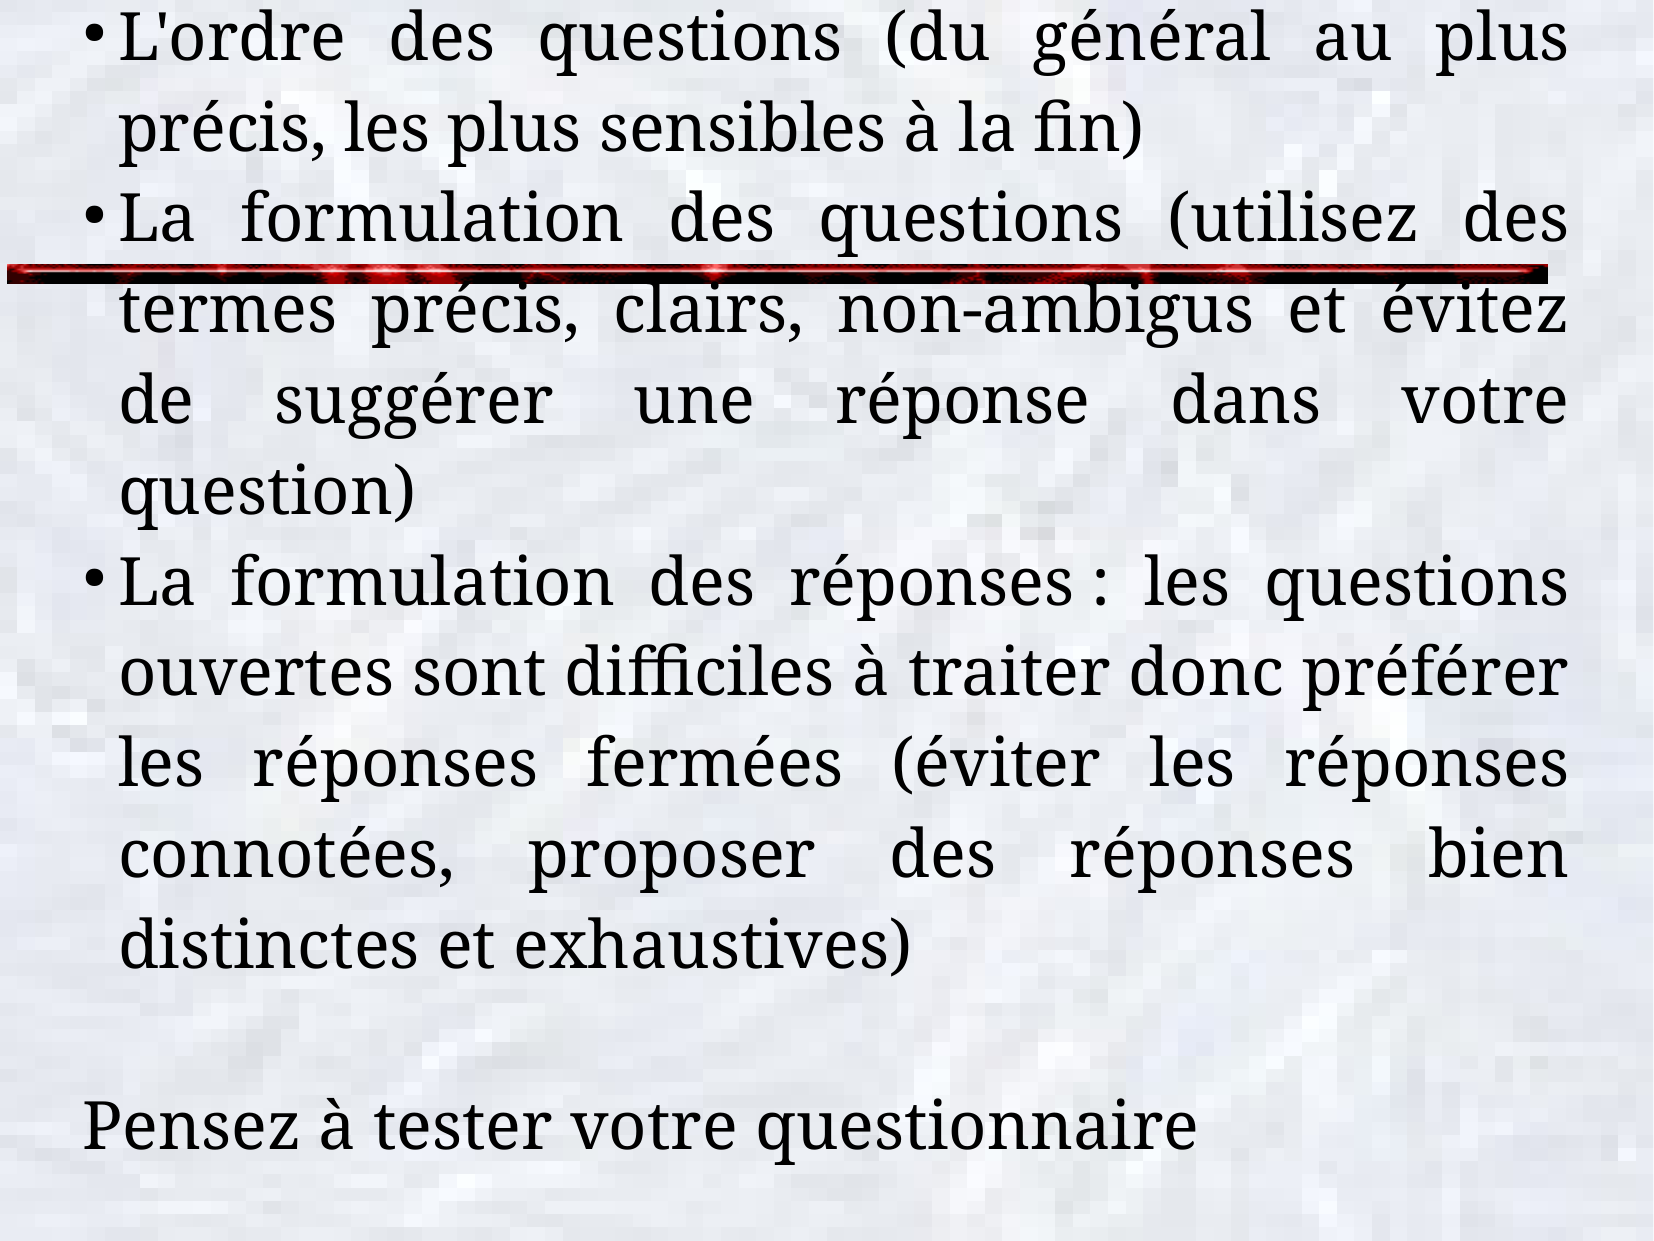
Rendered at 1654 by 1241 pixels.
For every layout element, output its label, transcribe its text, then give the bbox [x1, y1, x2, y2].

subtitle L'ordre des questions (du général au plus précis, les plus sensibles à la fin) La formulation des questions (utilisez des termes précis, clairs, non-ambigus et évitez de suggérer une réponse dans votre question) La formulation des réponses : les questions ouvertes sont difficiles à traiter donc préférer les réponses fermées (éviter les réponses connotées, proposer des réponses bien distinctes et exhaustives) Pensez à tester votre questionnaire [82, 49, 1571, 1109]
picture [0, 0, 1654, 1241]
